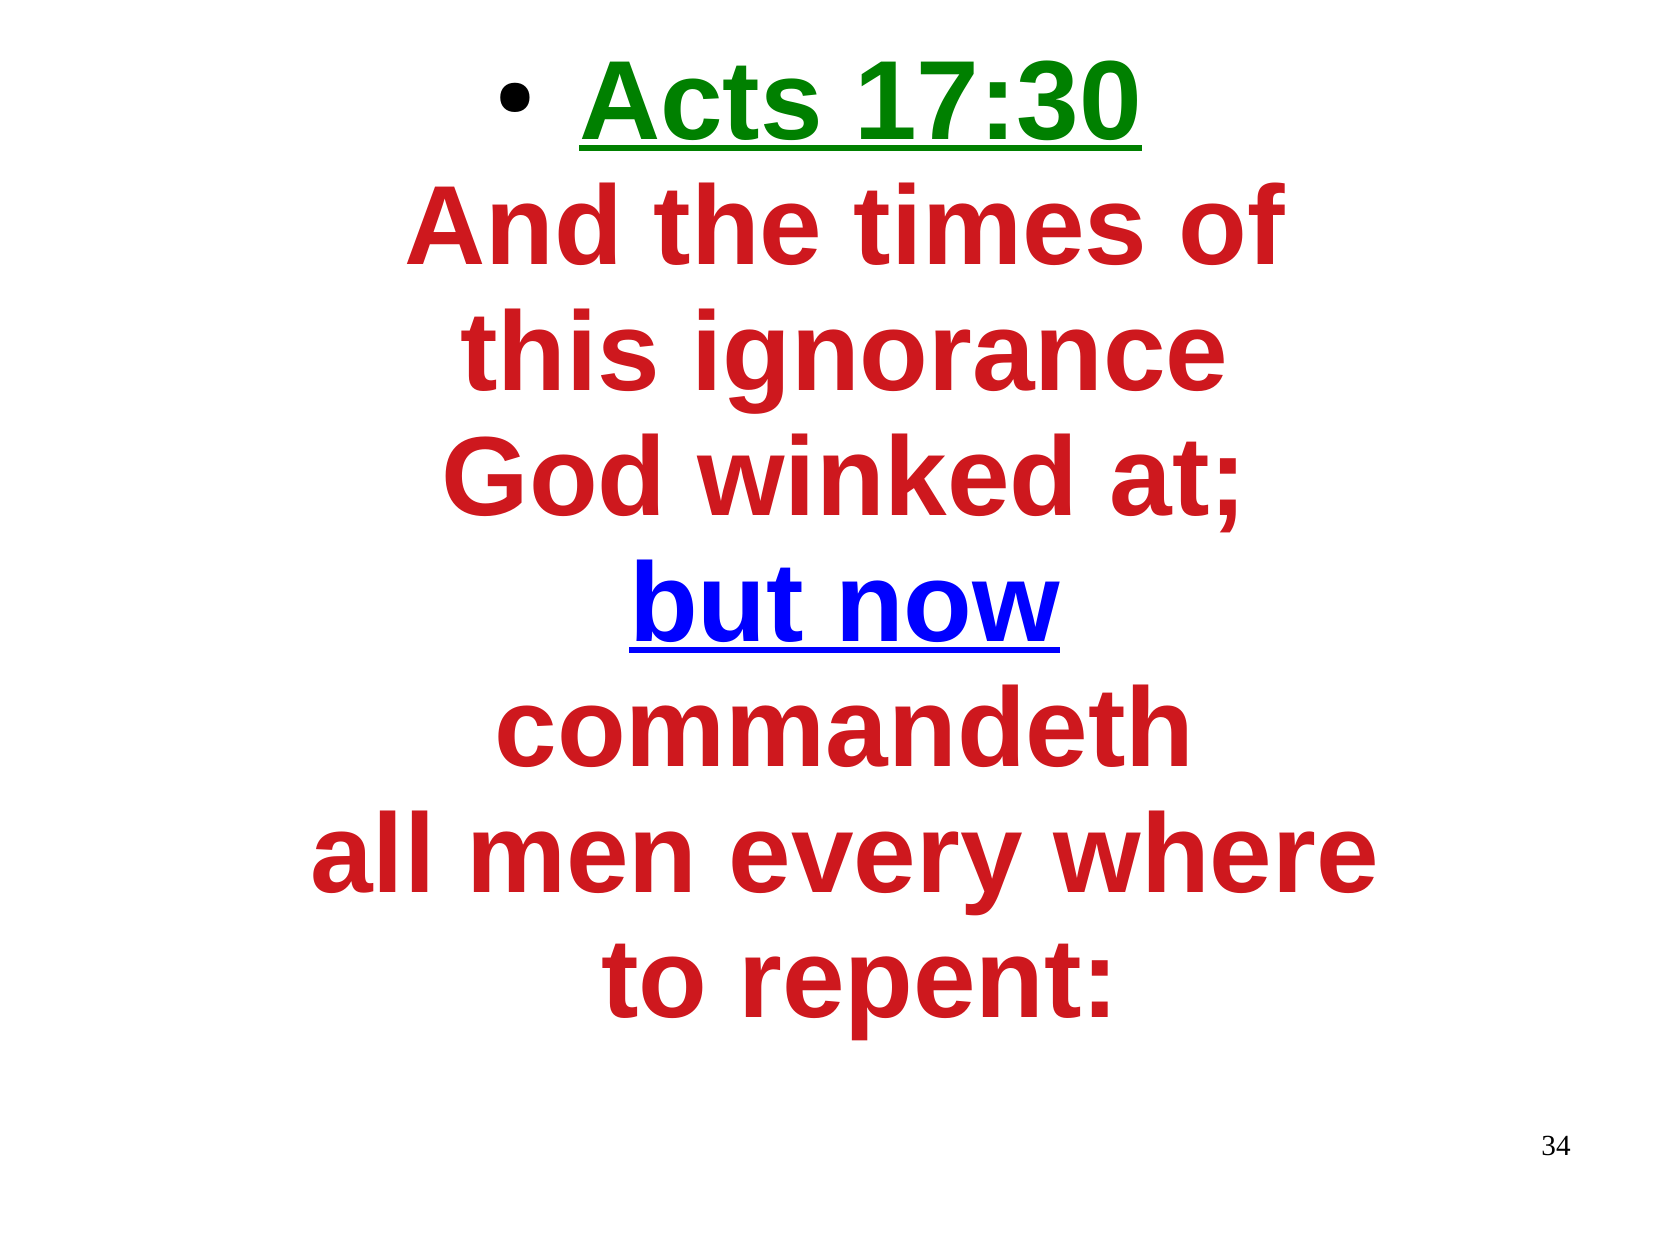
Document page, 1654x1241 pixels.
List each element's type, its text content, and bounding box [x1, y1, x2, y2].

list Acts 17:30 And the times of this ignorance God winked at; but now commandeth all men every where to repent: [37, 37, 1613, 1238]
